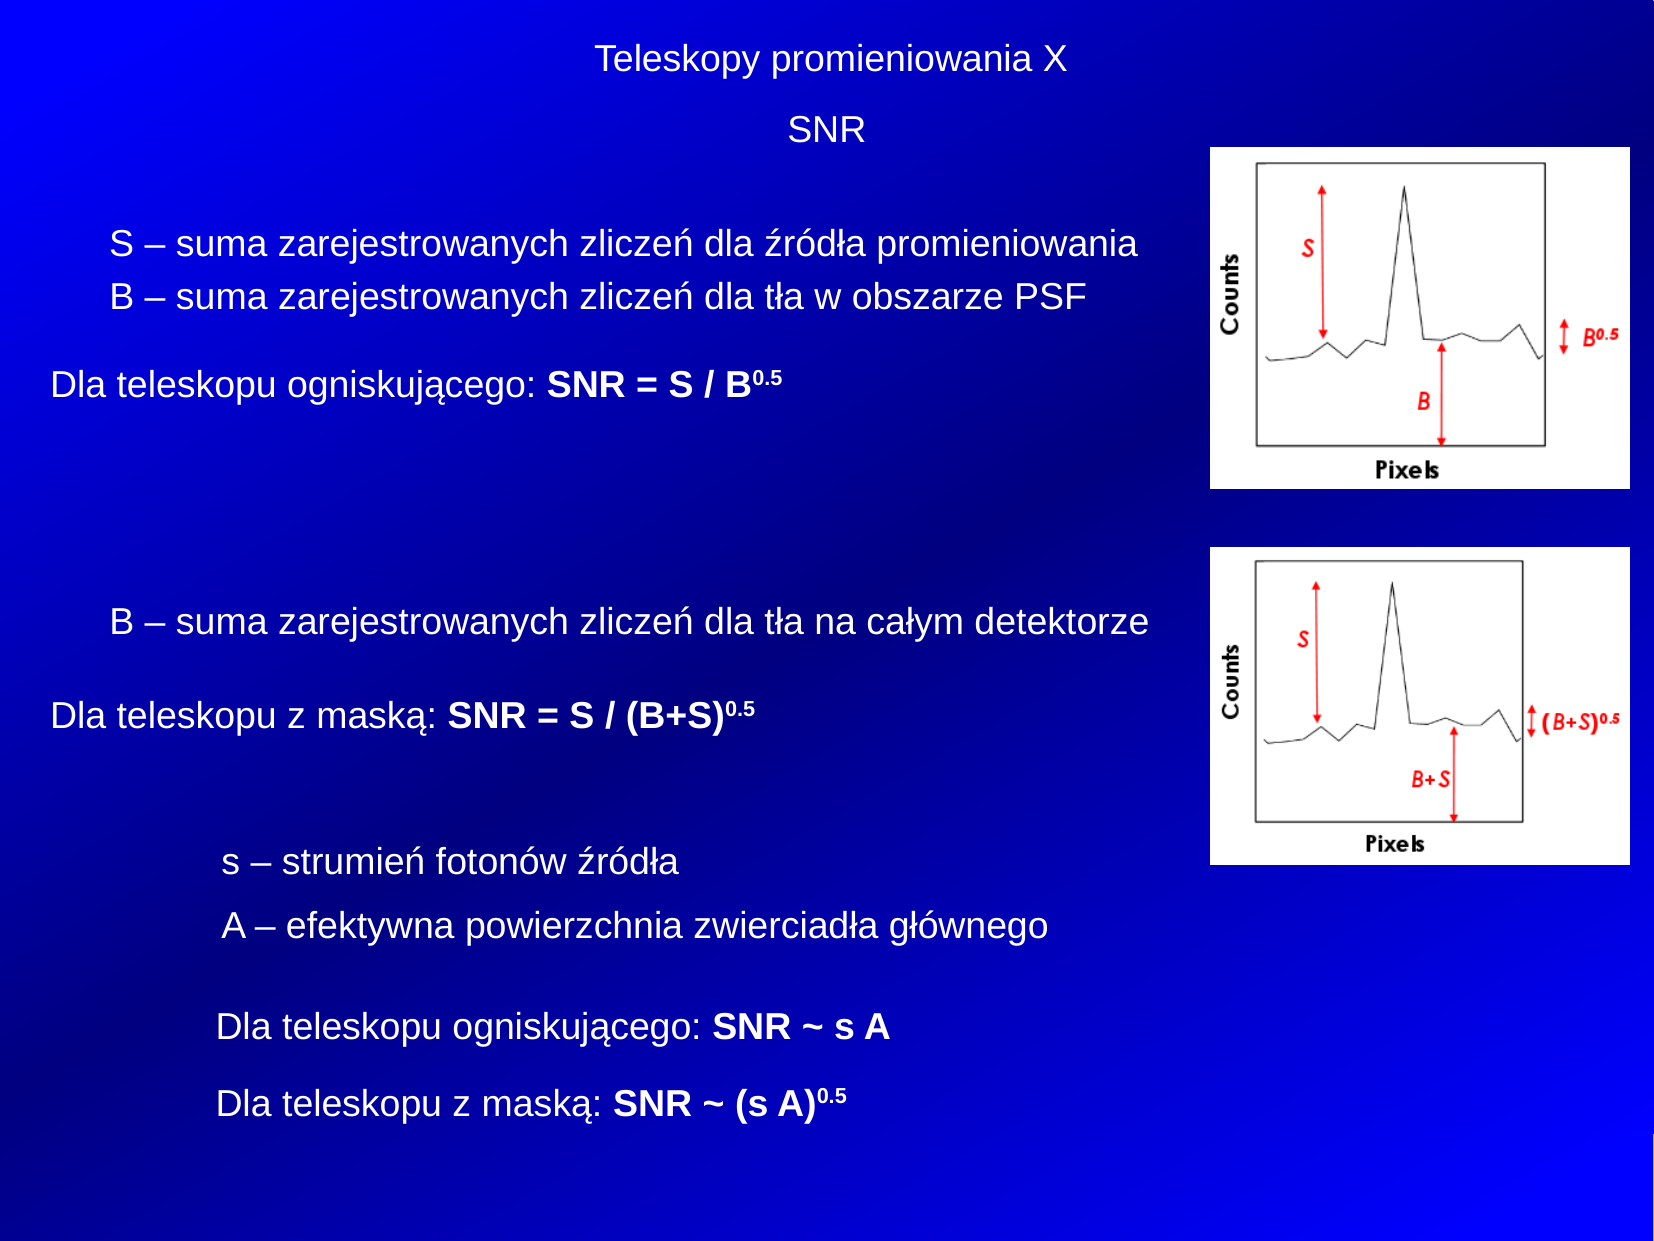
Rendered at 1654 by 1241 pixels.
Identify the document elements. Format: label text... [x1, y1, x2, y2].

text_box Dla teleskopu ogniskującego: SNR = S / B0.5 [35, 356, 798, 414]
text_box Dla teleskopu ogniskującego: SNR ~ s A [200, 998, 906, 1055]
text_box B – suma zarejestrowanych zliczeń dla tła na całym detektorze [94, 592, 1165, 650]
text_box s – strumień fotonów źródła [206, 832, 695, 890]
text_box A – efektywna powierzchnia zwierciadła głównego [206, 897, 1064, 955]
text_box SNR [772, 101, 882, 159]
picture [1210, 147, 1630, 489]
text_box B – suma zarejestrowanych zliczeń dla tła w obszarze PSF [94, 267, 1103, 325]
text_box S – suma zarejestrowanych zliczeń dla źródła promieniowania [94, 214, 1154, 272]
text_box Dla teleskopu z maską: SNR ~ (s A)0.5 [200, 1074, 862, 1132]
text_box Dla teleskopu z maską: SNR = S / (B+S)0.5 [35, 687, 771, 745]
text_box Teleskopy promieniowania X [579, 30, 1083, 87]
picture [1210, 547, 1630, 866]
